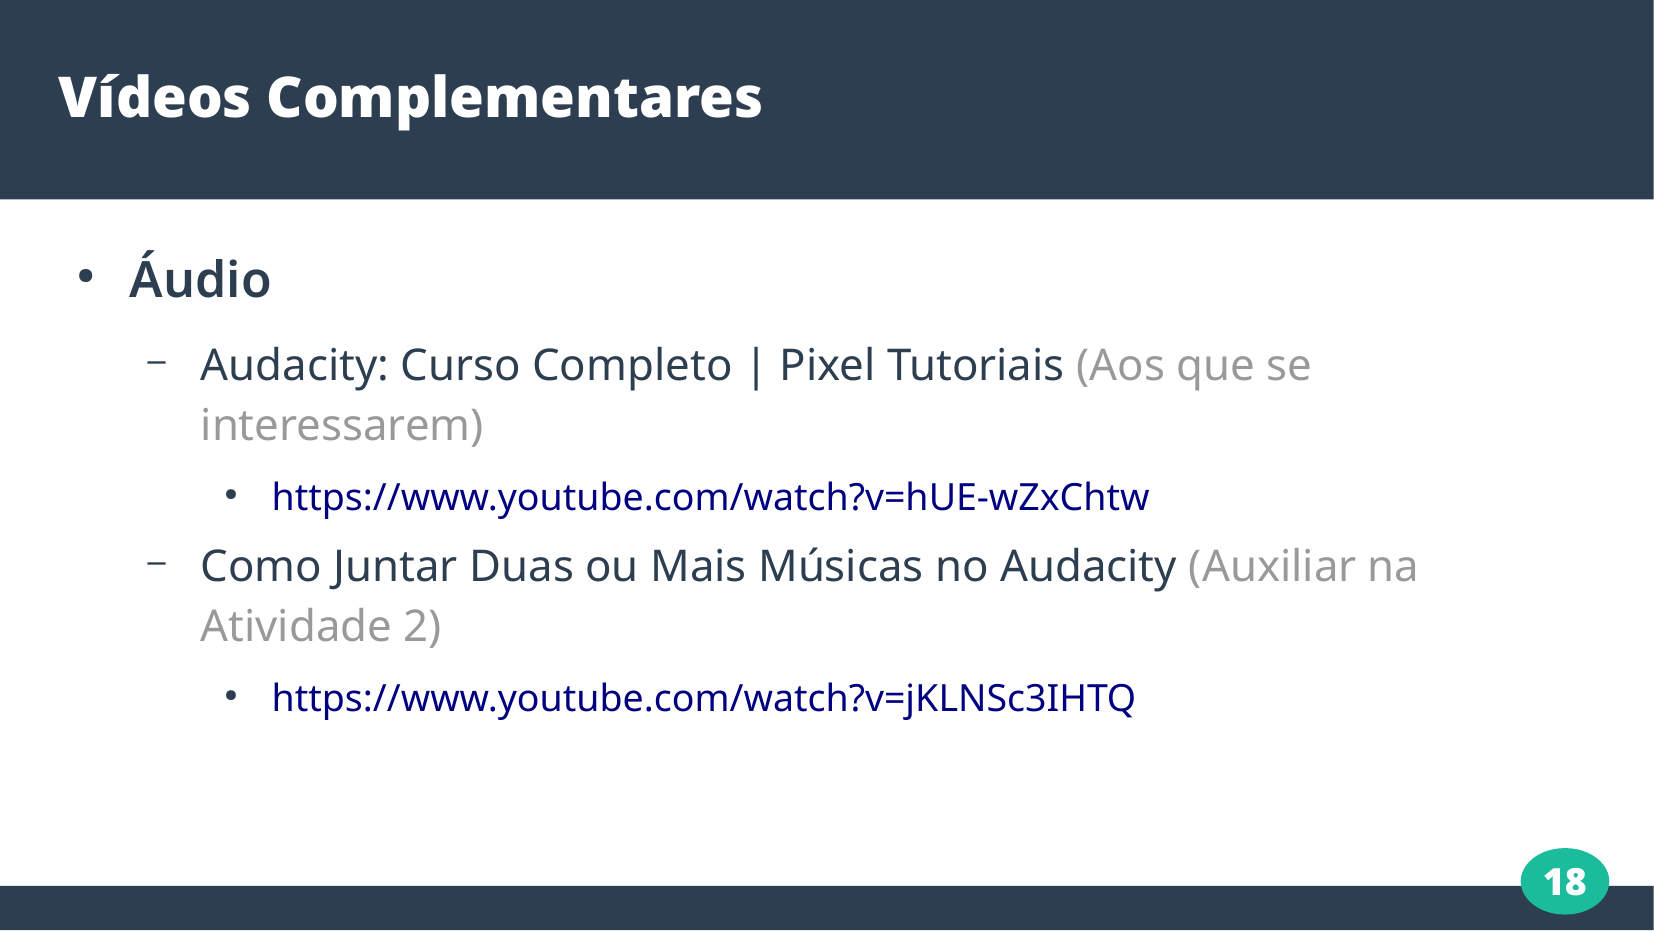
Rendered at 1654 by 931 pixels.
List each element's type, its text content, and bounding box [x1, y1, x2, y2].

title Vídeos Complementares [59, 37, 1595, 155]
list Áudio Audacity: Curso Completo | Pixel Tutoriais (Aos que se interessarem) https://www.youtube.com/watch?v=hUE-wZxChtw Como Juntar Duas ou Mais Músicas no Audacity (Auxiliar na Atividade 2) https://www.youtube.com/watch?v=jKLNSc3IHTQ [59, 243, 1595, 864]
